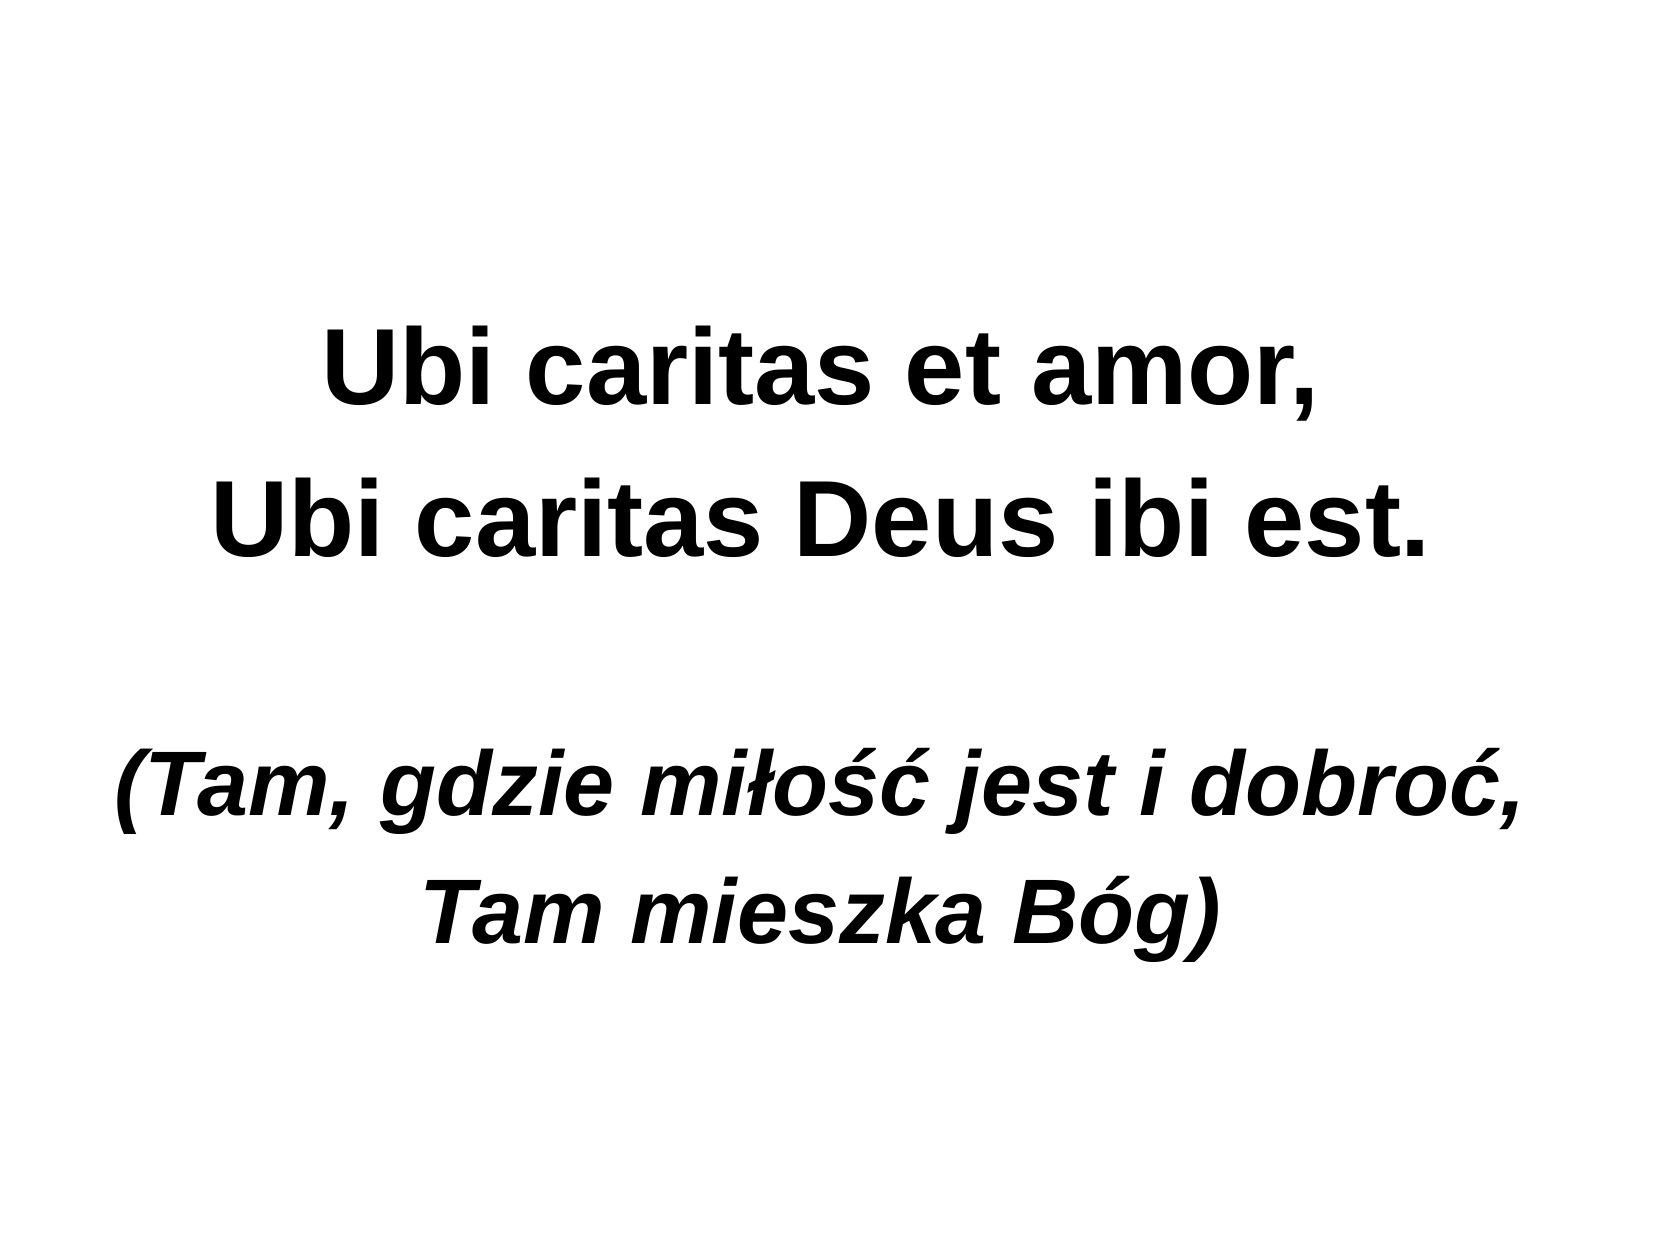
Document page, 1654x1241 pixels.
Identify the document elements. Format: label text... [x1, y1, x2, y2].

subtitle Ubi caritas et amor, Ubi caritas Deus ibi est. (Tam, gdzie miłość jest i dobroć, Tam mieszka Bóg) [0, 0, 1642, 1241]
